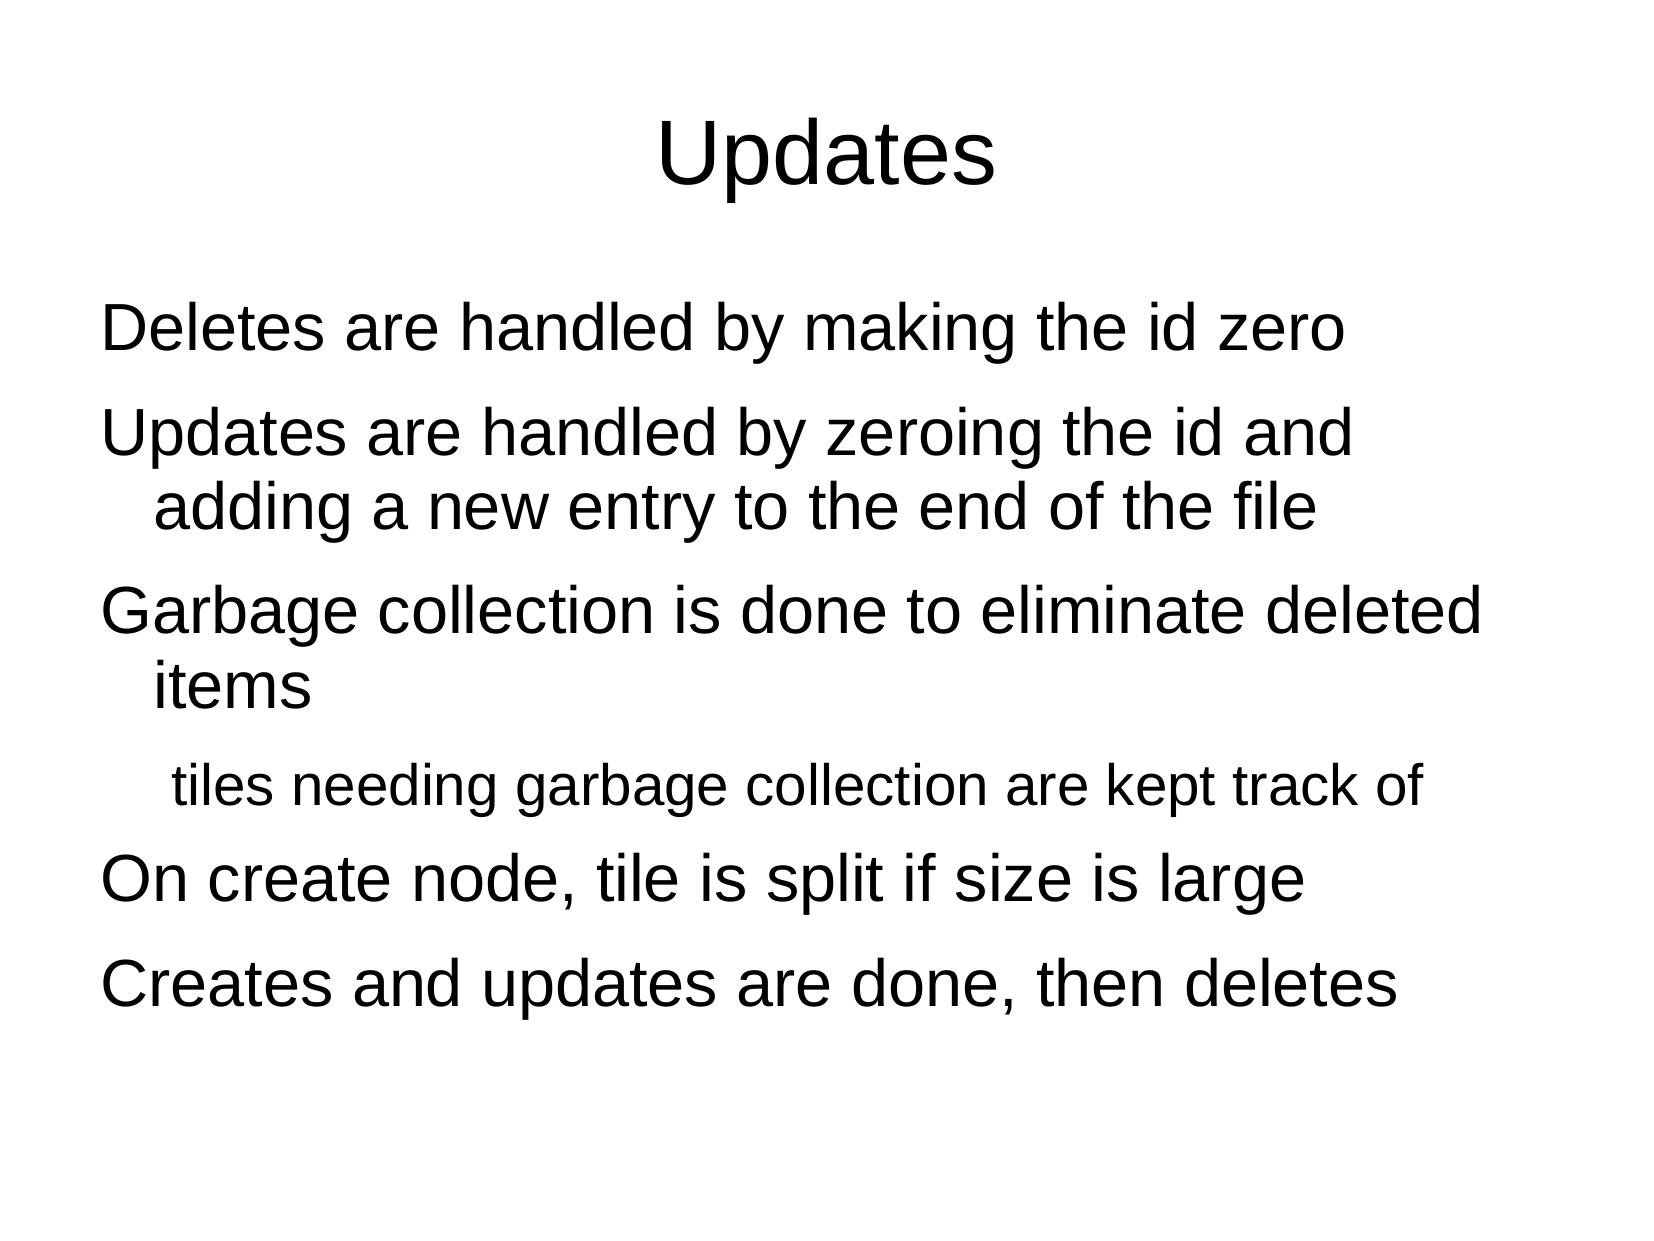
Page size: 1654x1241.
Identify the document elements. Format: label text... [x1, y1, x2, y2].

title Updates [82, 56, 1571, 250]
list Deletes are handled by making the id zero Updates are handled by zeroing the id and adding a new entry to the end of the file Garbage collection is done to eliminate deleted items tiles needing garbage collection are kept track of On create node, tile is split if size is large Creates and updates are done, then deletes [82, 290, 1571, 1109]
